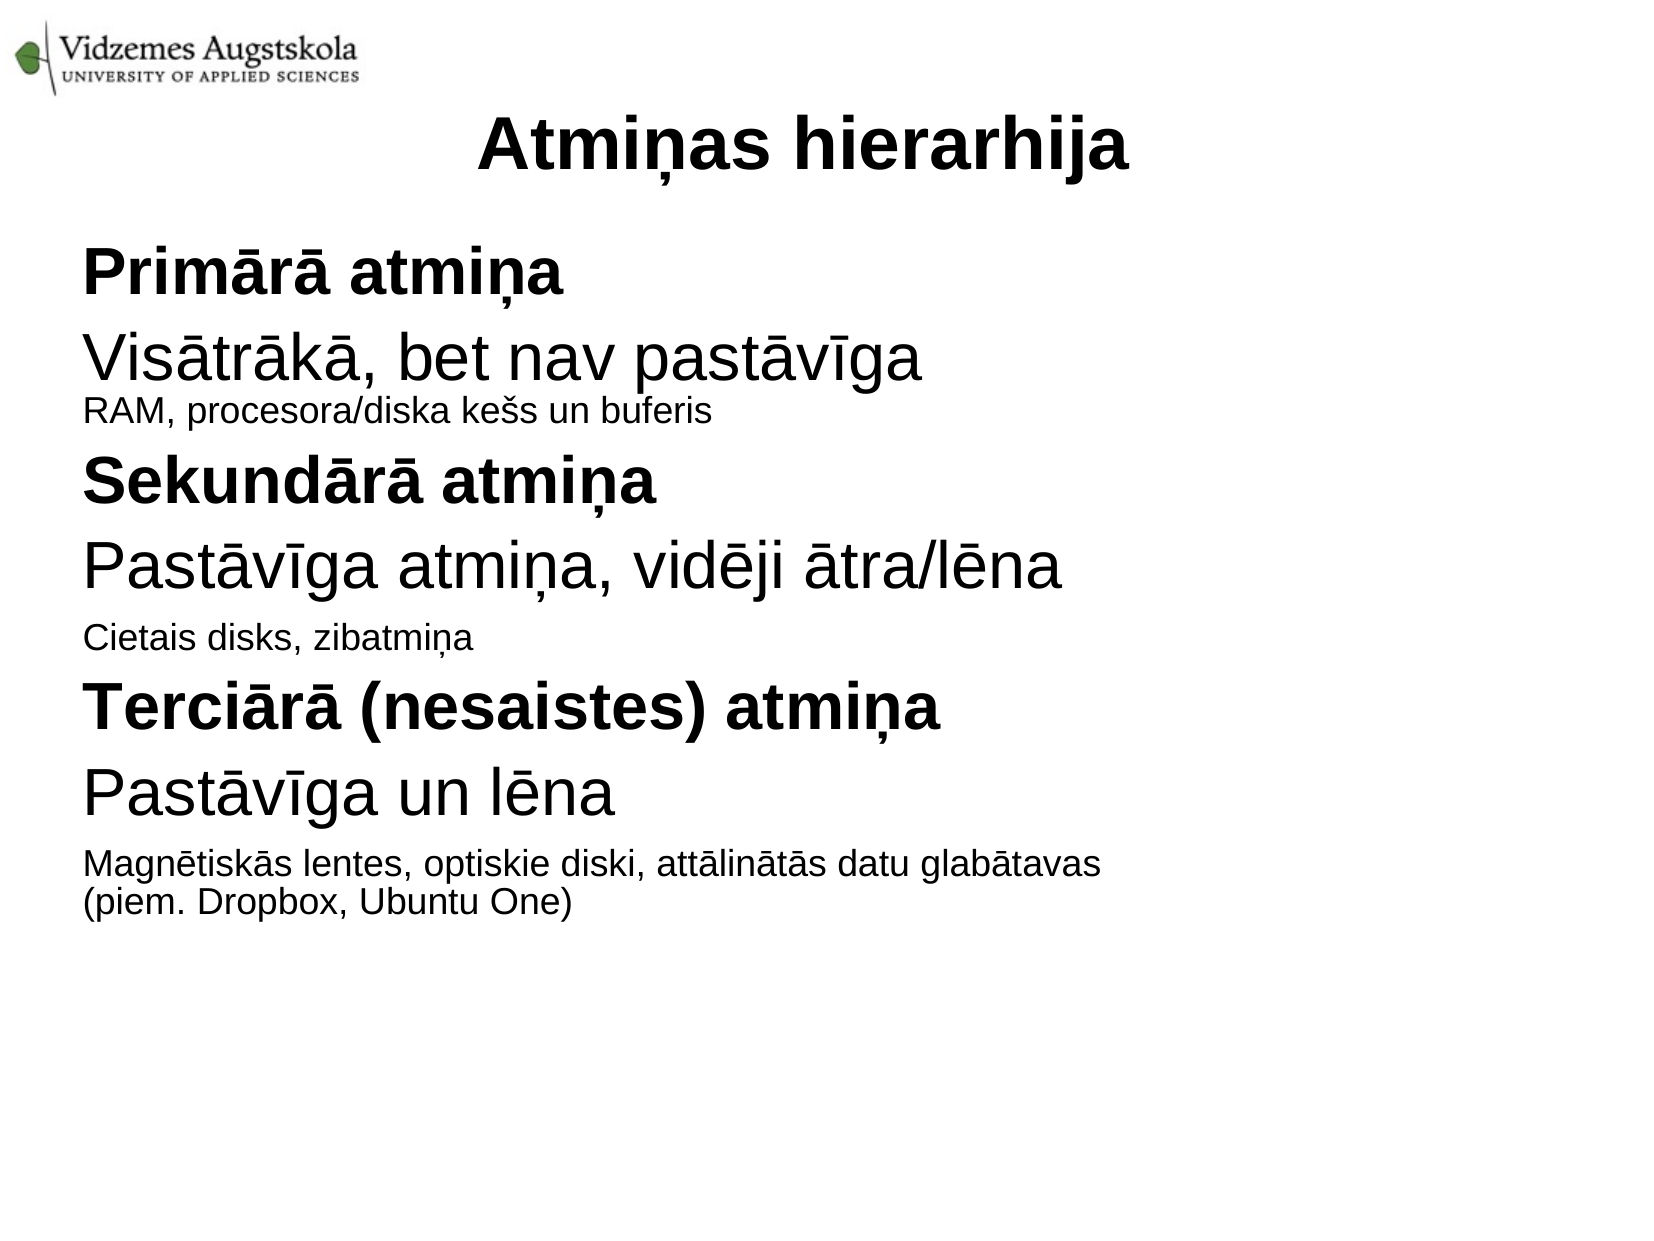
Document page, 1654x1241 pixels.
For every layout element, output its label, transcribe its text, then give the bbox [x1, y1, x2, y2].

picture [5, 2, 368, 113]
list Primārā atmiņa Visātrākā, bet nav pastāvīga RAM, procesora/diska kešs un buferis Sekundārā atmiņa Pastāvīga atmiņa, vidēji ātra/lēna Cietais disks, zibatmiņa Terciārā (nesaistes) atmiņa Pastāvīga un lēna Magnētiskās lentes, optiskie diski, attālinātās datu glabātavas (piem. Dropbox, Ubuntu One) [82, 236, 1569, 1107]
title Atmiņas hierarhija [94, 96, 1512, 195]
